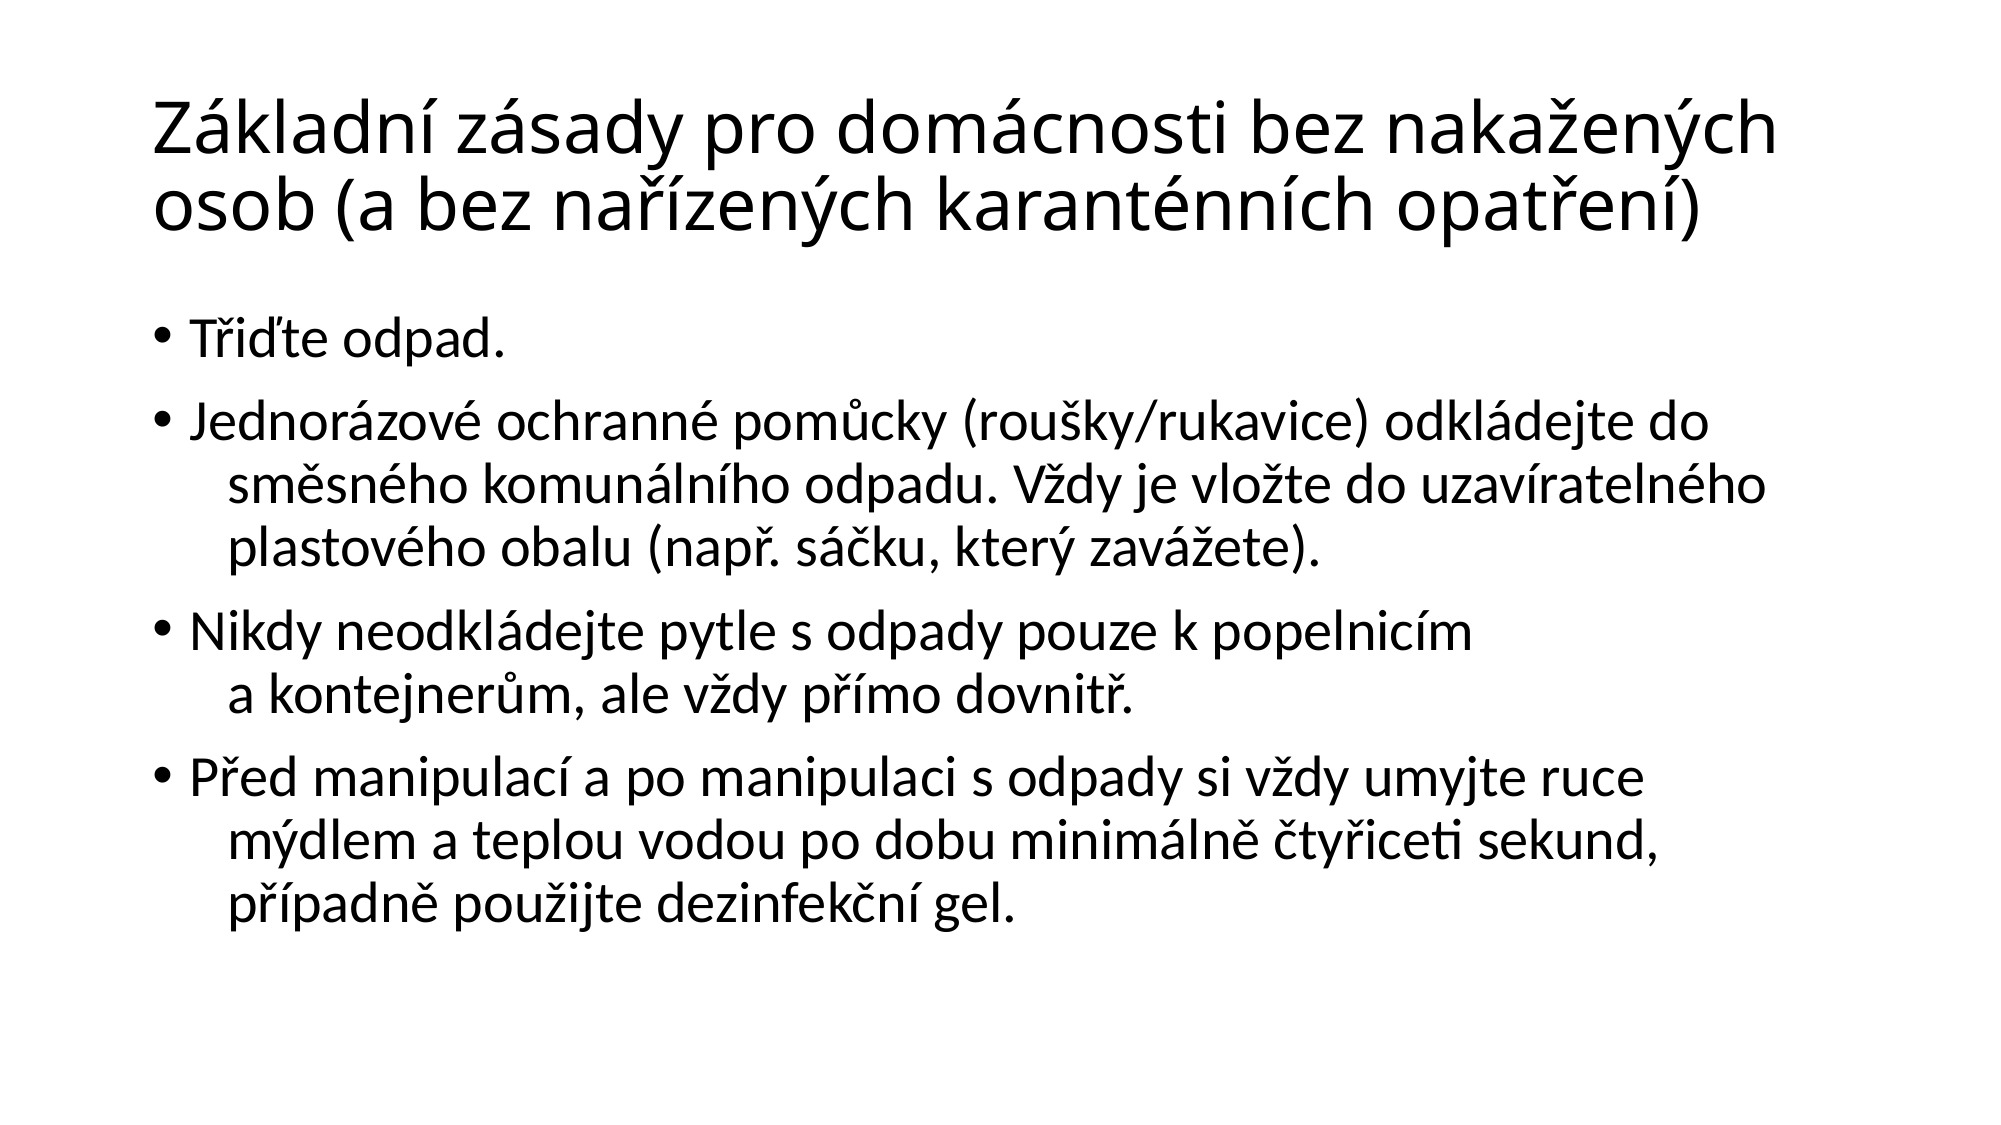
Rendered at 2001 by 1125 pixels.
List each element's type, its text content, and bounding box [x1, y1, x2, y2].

title Základní zásady pro domácnosti bez nakažených osob (a bez nařízených karanténních opatření) [137, 59, 1863, 278]
list Třiďte odpad. Jednorázové ochranné pomůcky (roušky/rukavice) odkládejte do směsného komunálního odpadu. Vždy je vložte do uzavíratelného plastového obalu (např. sáčku, který zavážete). Nikdy neodkládejte pytle s odpady pouze k popelnicím a kontejnerům, ale vždy přímo dovnitř. Před manipulací a po manipulaci s odpady si vždy umyjte ruce mýdlem a teplou vodou po dobu minimálně čtyřiceti sekund, případně použijte dezinfekční gel. [137, 299, 1863, 1014]
